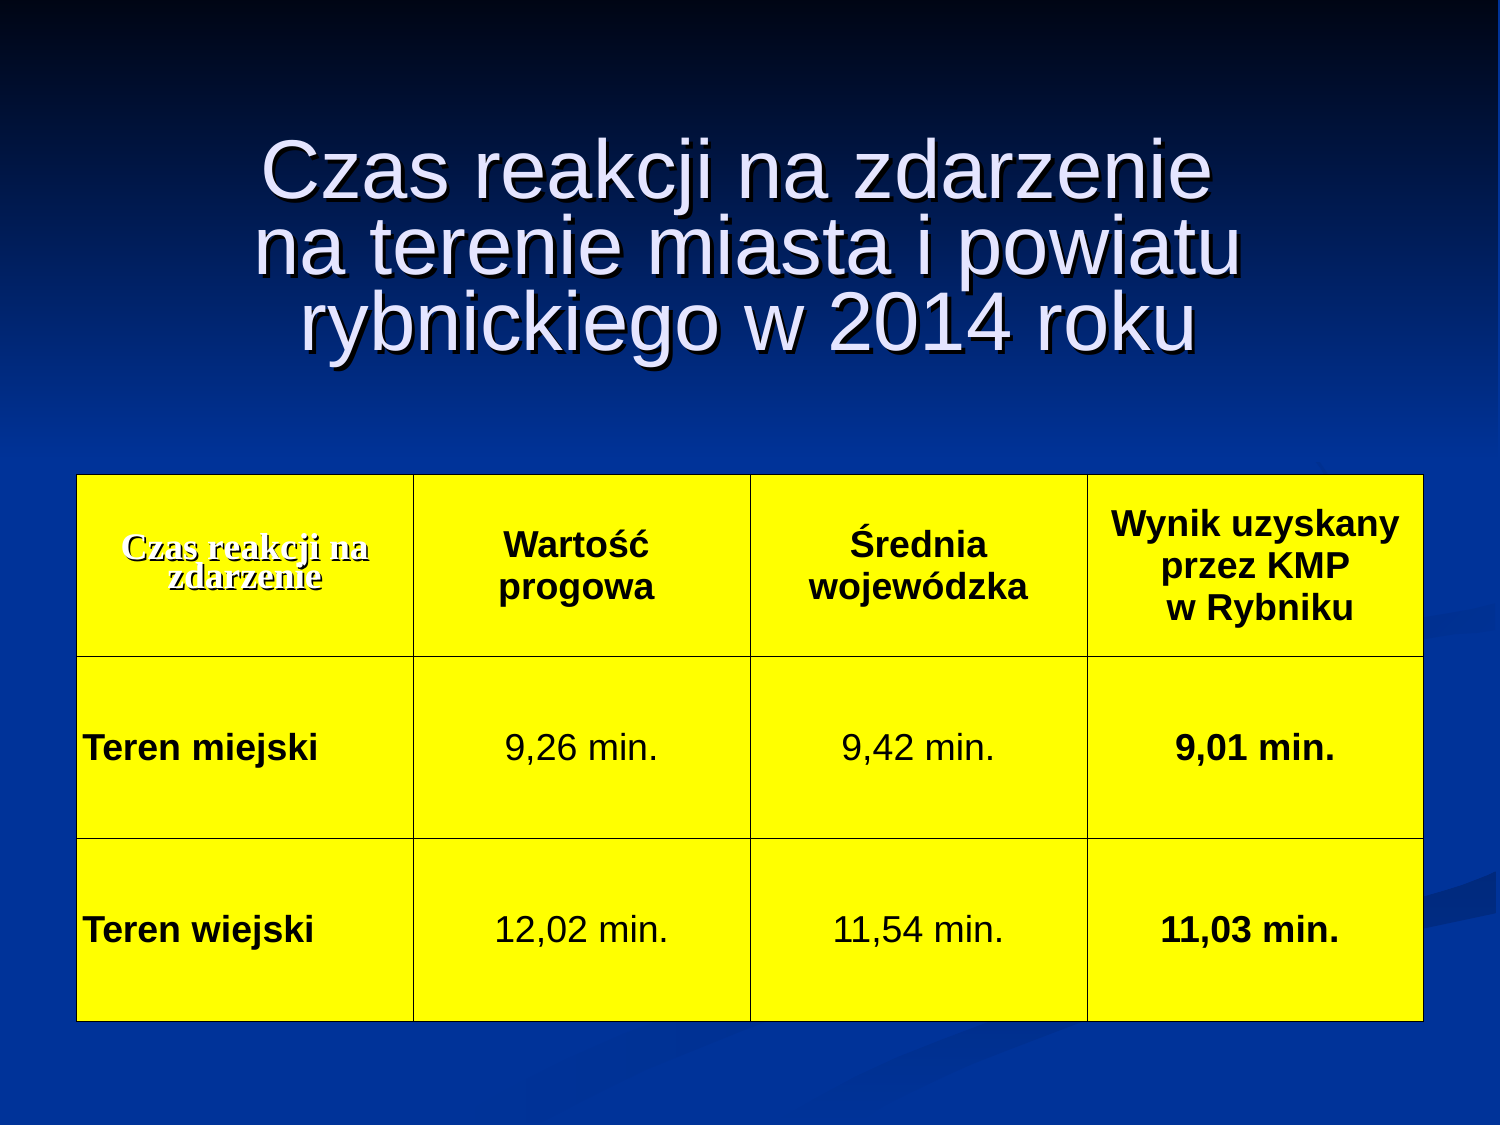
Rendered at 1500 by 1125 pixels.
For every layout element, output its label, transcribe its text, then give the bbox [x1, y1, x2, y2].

table_cell 9,26 min. [414, 657, 750, 838]
table_cell Teren wiejski [77, 839, 413, 1021]
table_header Wartość progowa [414, 475, 750, 656]
title Czas reakcji na zdarzenie na terenie miasta i powiatu rybnickiego w 2014 roku [75, 0, 1423, 374]
table_cell 11,54 min. [751, 839, 1087, 1021]
table_cell 12,02 min. [414, 839, 750, 1021]
table_cell Teren miejski [77, 657, 413, 838]
table_header Wynik uzyskany przez KMP w Rybniku [1088, 475, 1423, 656]
table_cell 9,42 min. [751, 657, 1087, 838]
table_cell 11,03 min. [1088, 839, 1423, 1021]
table_cell 9,01 min. [1088, 657, 1423, 838]
table_header Średnia wojewódzka [751, 475, 1087, 656]
table_header Czas reakcji na zdarzenie [77, 475, 413, 656]
